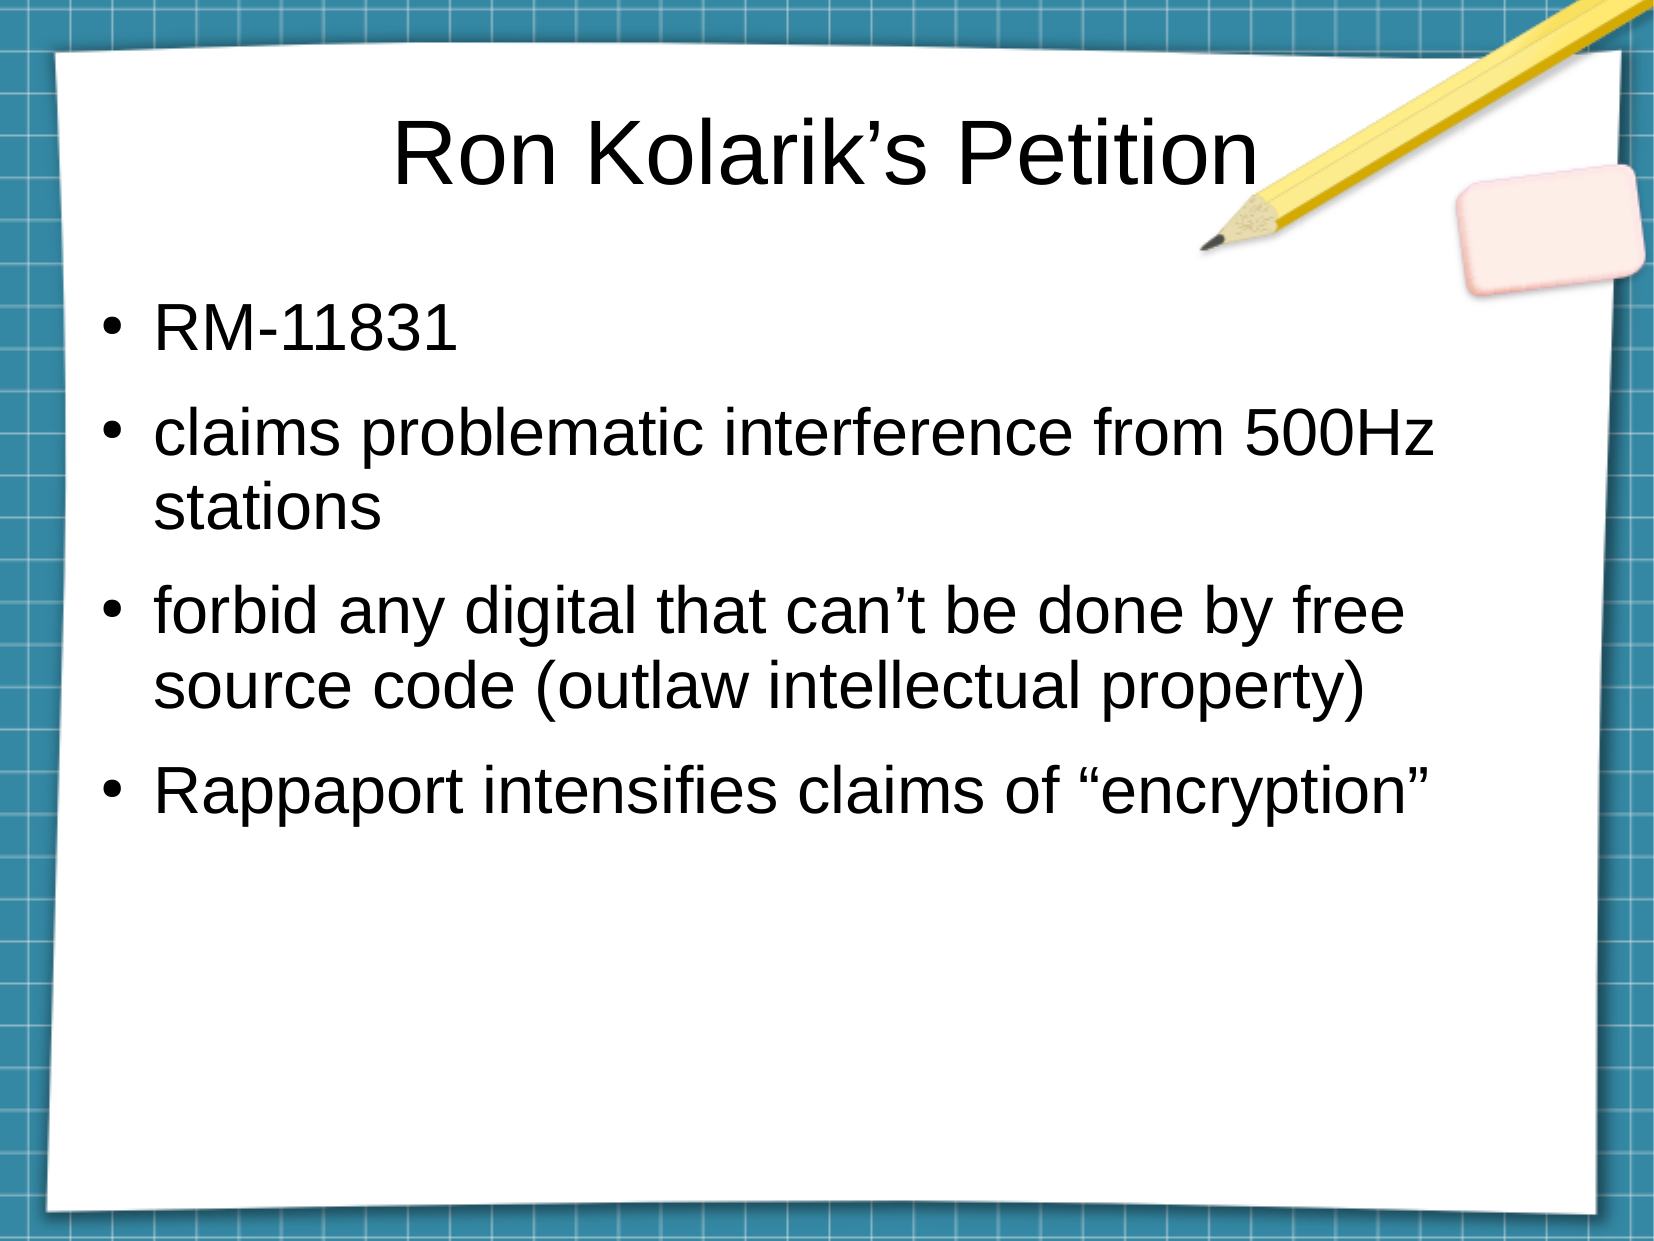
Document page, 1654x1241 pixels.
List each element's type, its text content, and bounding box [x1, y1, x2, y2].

list RM-11831 claims problematic interference from 500Hz stations forbid any digital that can’t be done by free source code (outlaw intellectual property) Rappaport intensifies claims of “encryption” [82, 290, 1571, 1010]
picture [0, 0, 1654, 1241]
title Ron Kolarik’s Petition [82, 49, 1571, 257]
